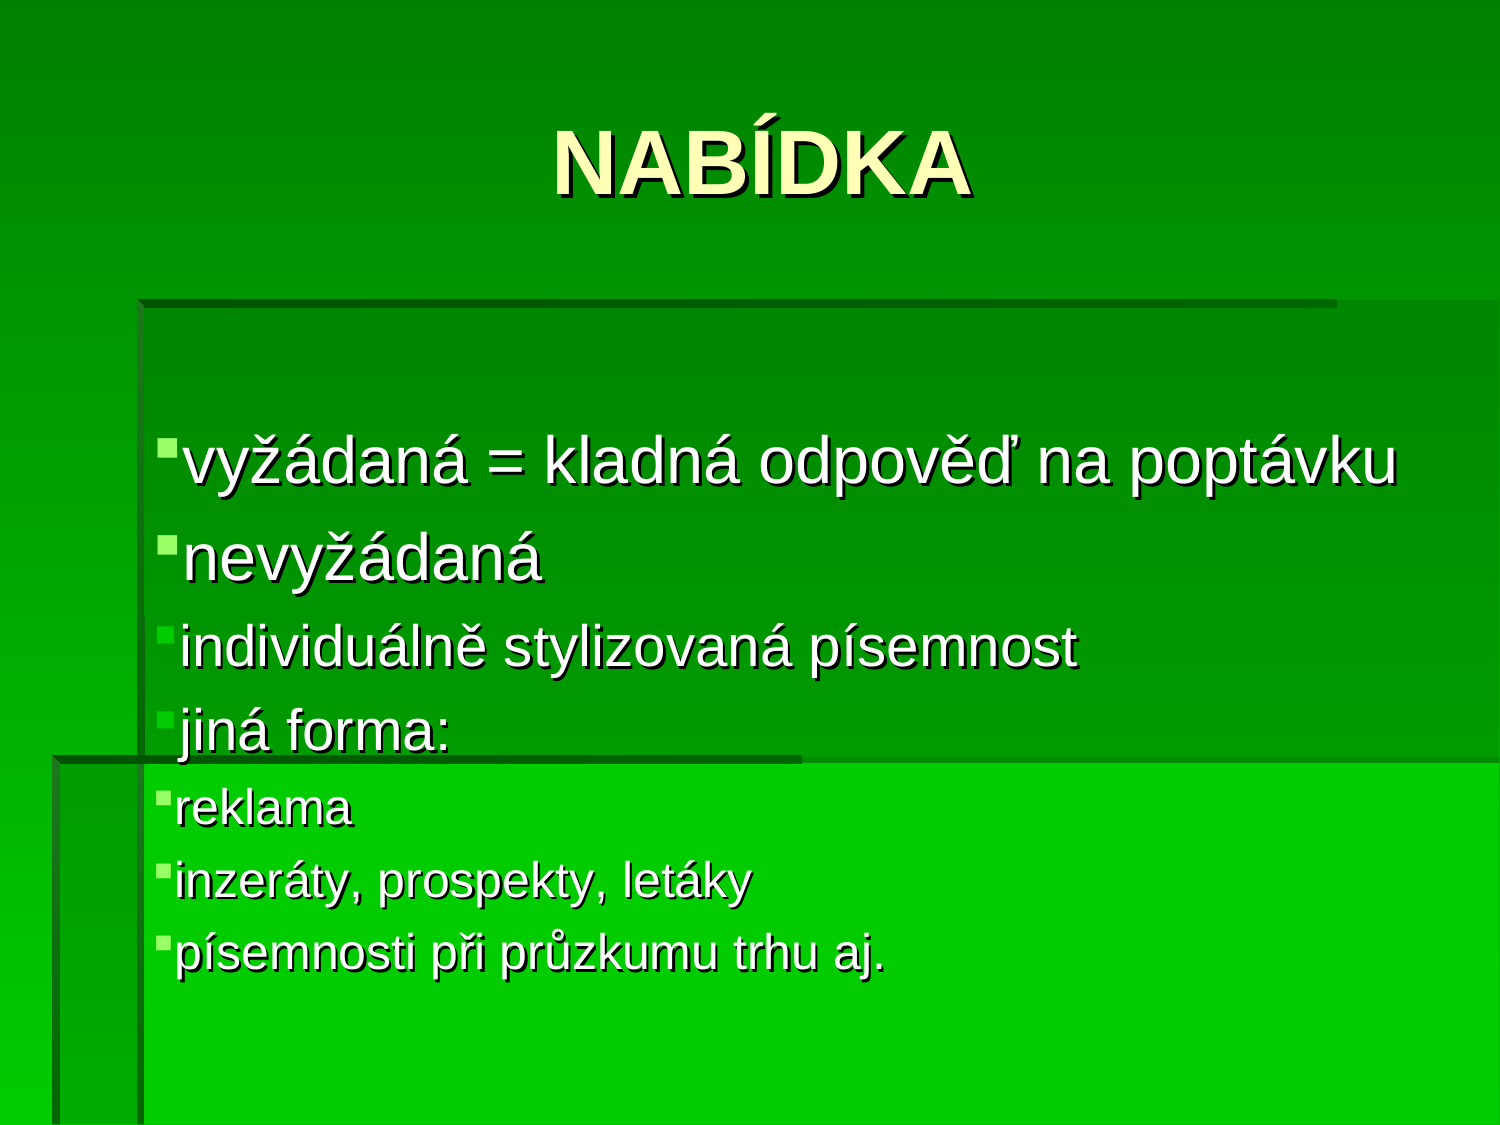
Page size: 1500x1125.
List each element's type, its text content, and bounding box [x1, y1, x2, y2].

list vyžádaná = kladná odpověď na poptávku nevyžádaná individuálně stylizovaná písemnost jiná forma: reklama inzeráty, prospekty, letáky písemnosti při průzkumu trhu aj. [137, 312, 1451, 1000]
title NABÍDKA [75, 40, 1451, 276]
